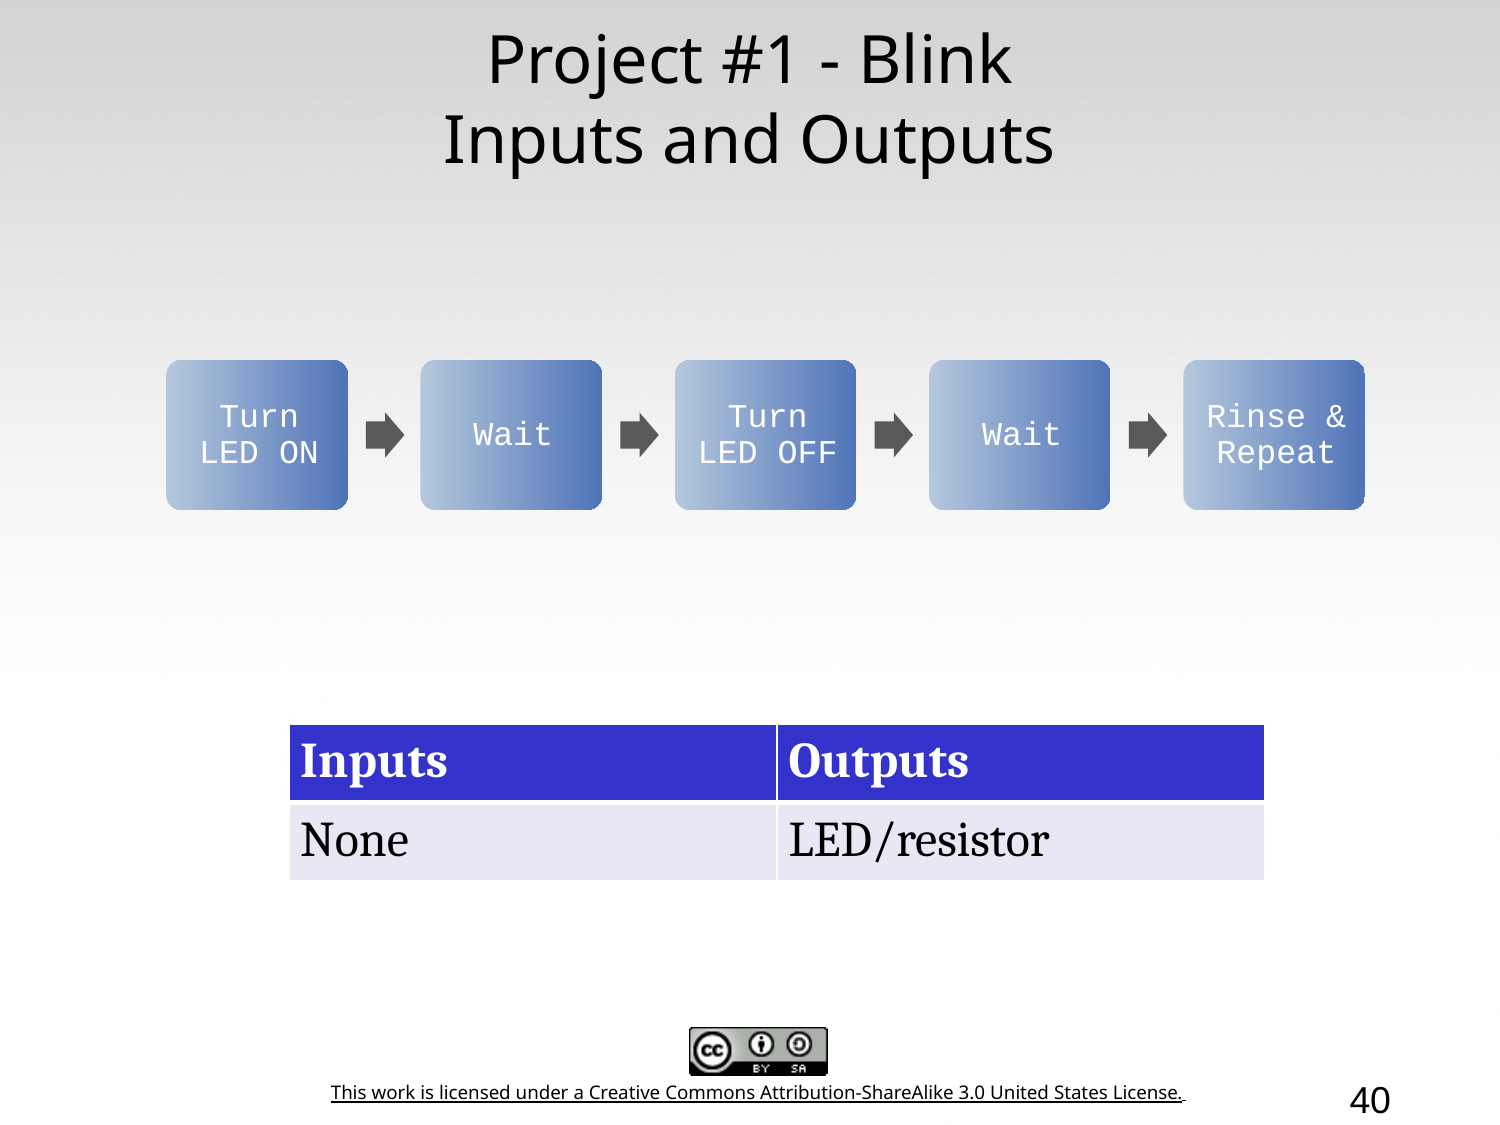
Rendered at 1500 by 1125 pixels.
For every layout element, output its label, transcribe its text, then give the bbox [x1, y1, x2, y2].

title Project #1 - Blink Inputs and Outputs [112, 2, 1388, 190]
text_box [1128, 412, 1168, 458]
text_box [365, 412, 405, 458]
text_box Wait [928, 360, 1111, 510]
text_box Turn LED ON [166, 360, 348, 510]
text_box Turn LED OFF [674, 360, 857, 510]
table_cell LED/resistor [778, 805, 1264, 880]
picture [0, 0, 1500, 1125]
table_cell None [290, 805, 776, 880]
text_box [874, 412, 914, 458]
text_box Wait [420, 360, 603, 510]
table_header Outputs [778, 725, 1264, 800]
text_box [620, 412, 659, 458]
table_header Inputs [290, 725, 776, 800]
text_box Rinse & Repeat [1183, 360, 1366, 510]
